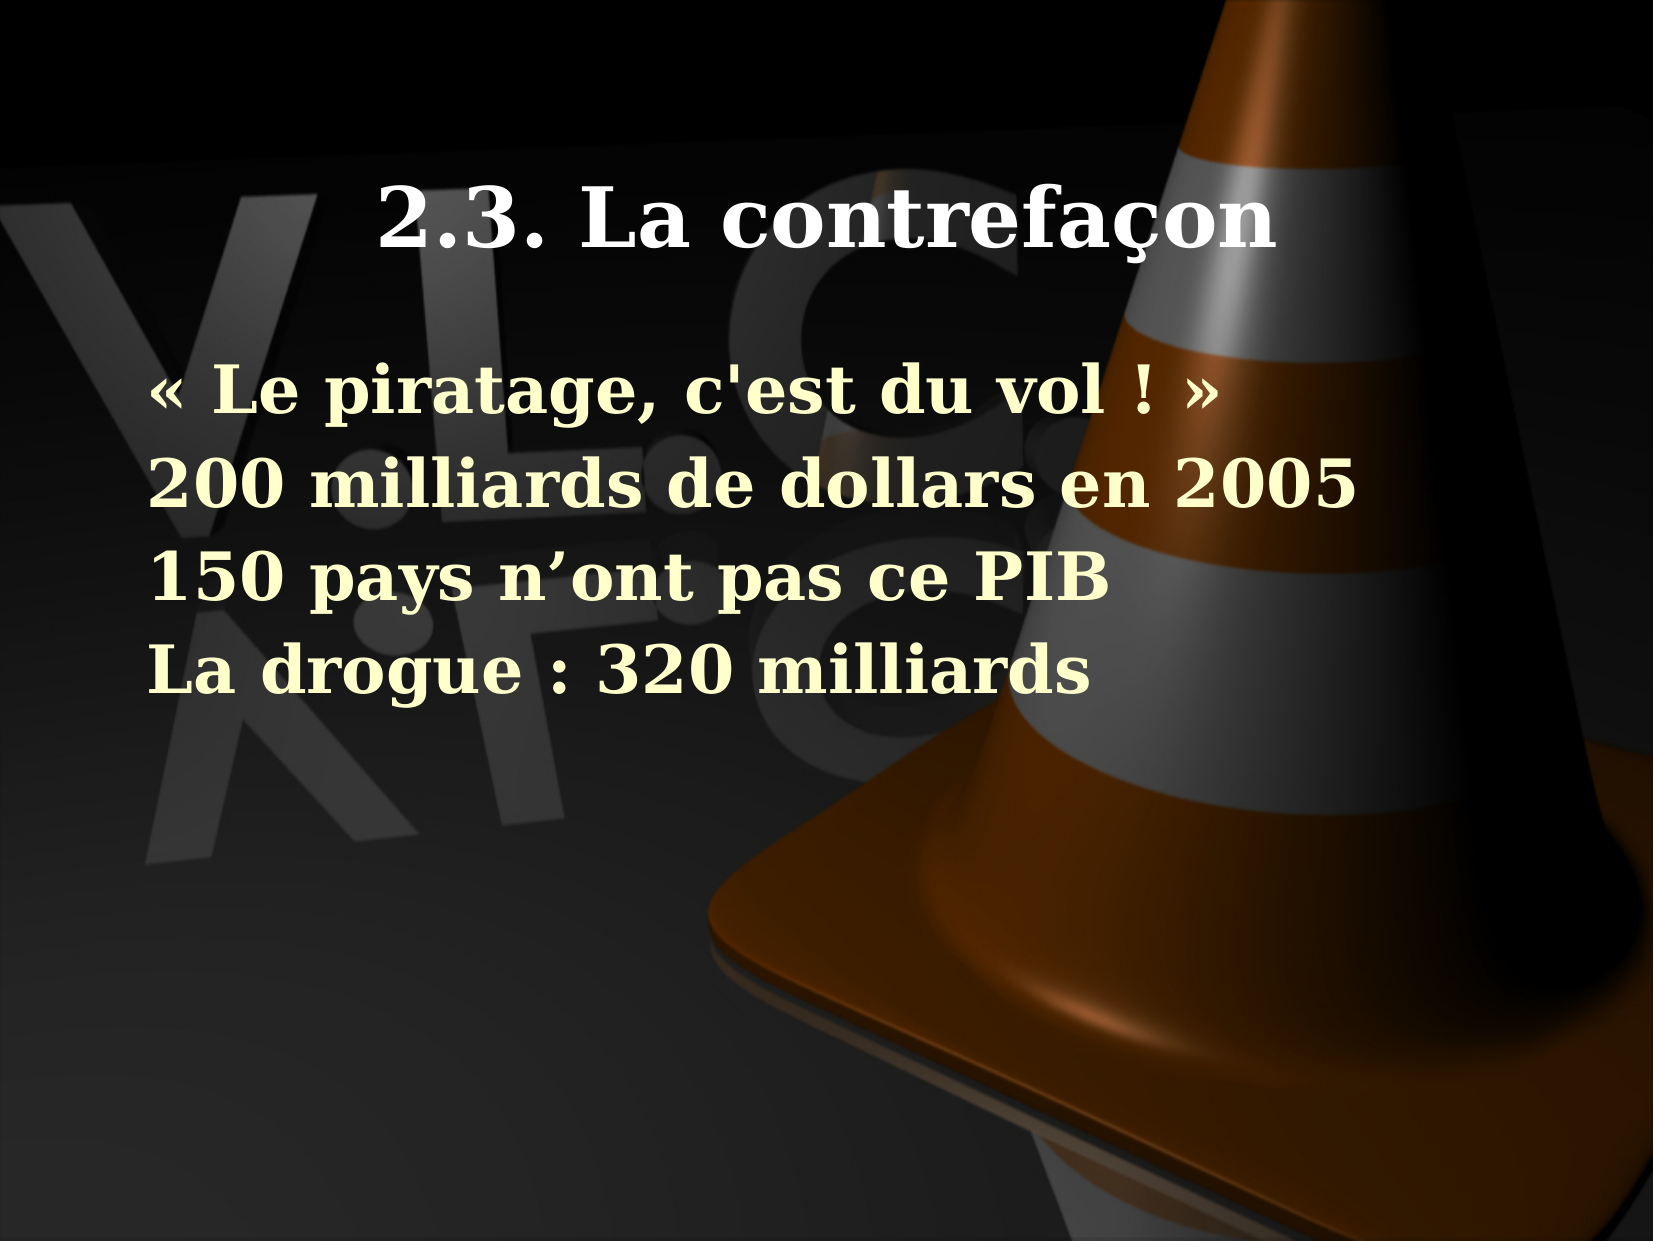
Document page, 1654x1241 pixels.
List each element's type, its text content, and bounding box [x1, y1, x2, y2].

picture [0, 0, 1653, 1241]
title 2.3. La contrefaçon [121, 114, 1534, 322]
list « Le piratage, c'est du vol ! » 200 milliards de dollars en 2005 150 pays n’ont pas ce PIB La drogue : 320 milliards [134, 350, 1516, 1133]
